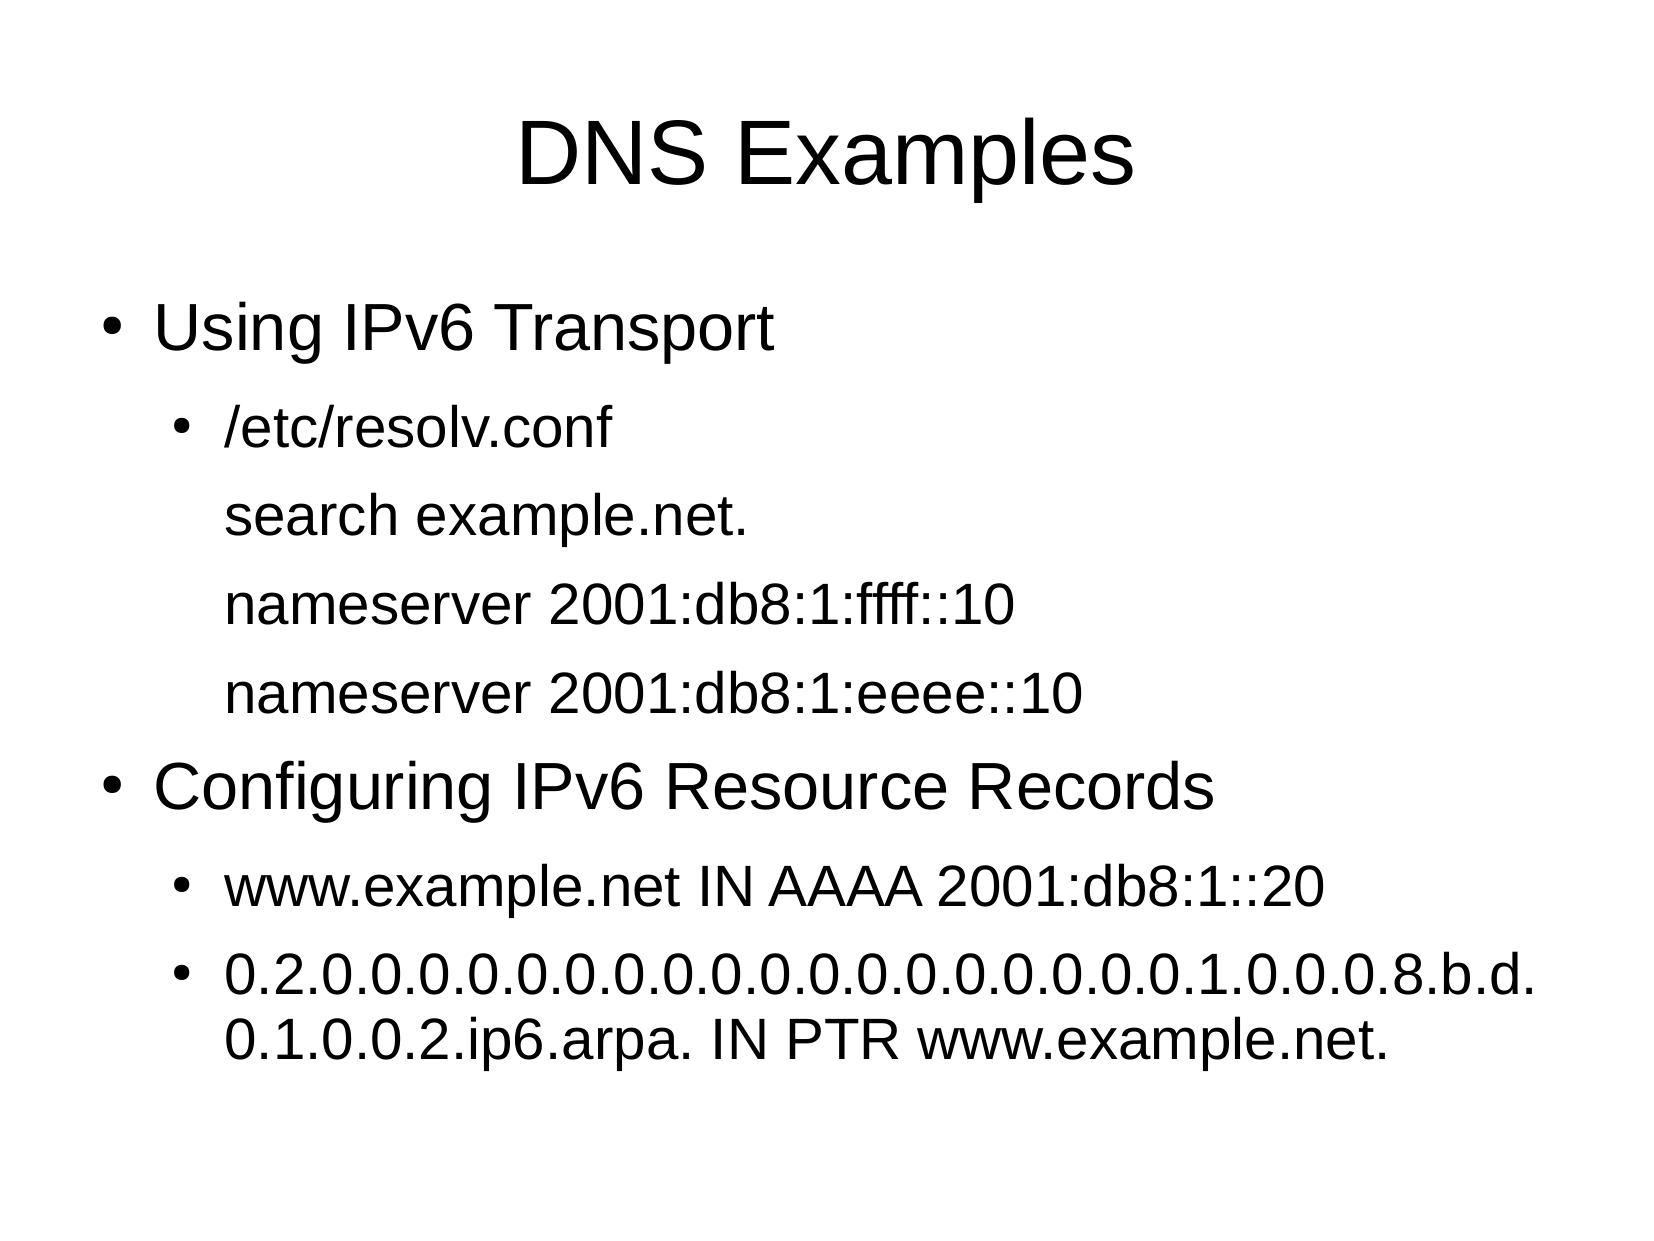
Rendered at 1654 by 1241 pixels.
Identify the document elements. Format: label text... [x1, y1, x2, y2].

list Using IPv6 Transport /etc/resolv.conf search example.net. nameserver 2001:db8:1:ffff::10 nameserver 2001:db8:1:eeee::10 Configuring IPv6 Resource Records www.example.net IN AAAA 2001:db8:1::20 0.2.0.0.0.0.0.0.0.0.0.0.0.0.0.0.0.0.0.0.1.0.0.0.8.b.d.0.1.0.0.2.ip6.arpa. IN PTR www.example.net. [82, 290, 1571, 1094]
title DNS Examples [82, 56, 1571, 250]
